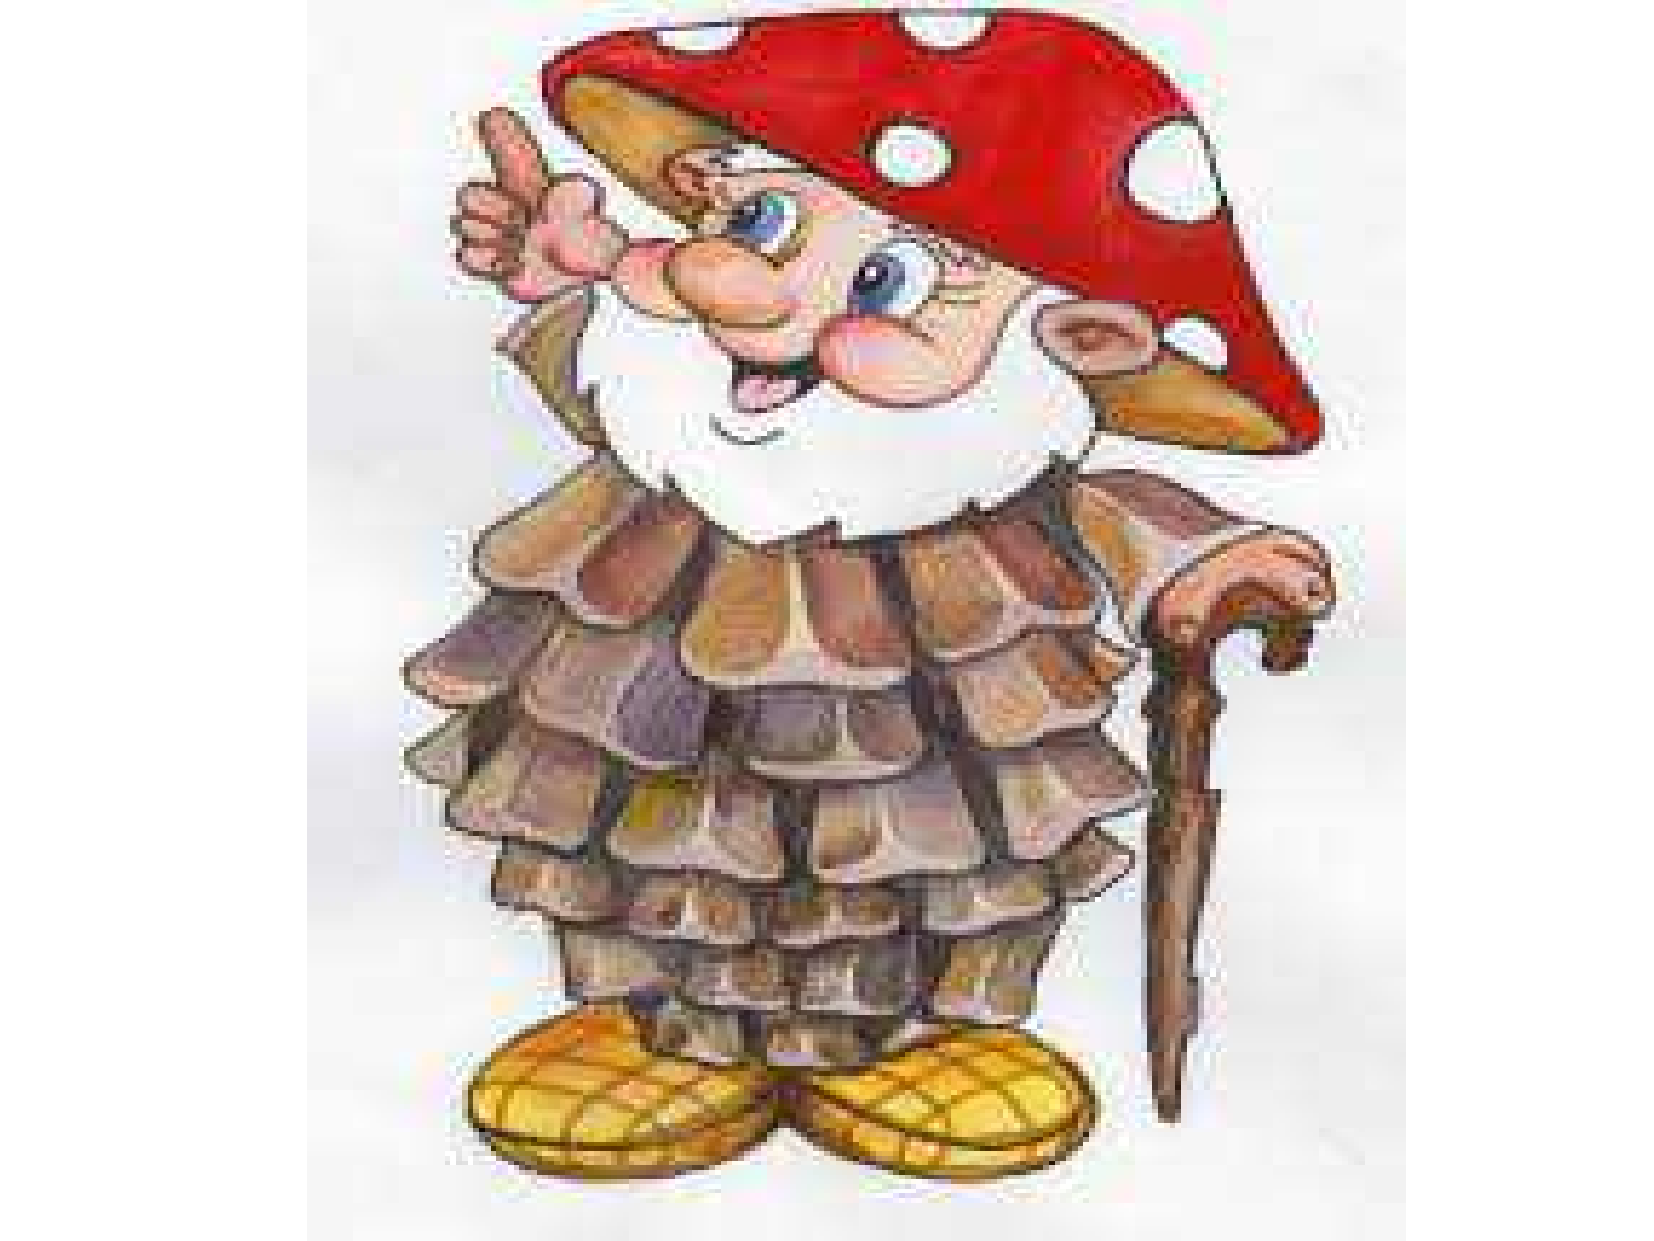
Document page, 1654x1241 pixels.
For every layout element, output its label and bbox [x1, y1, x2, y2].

picture [307, 0, 1406, 1241]
